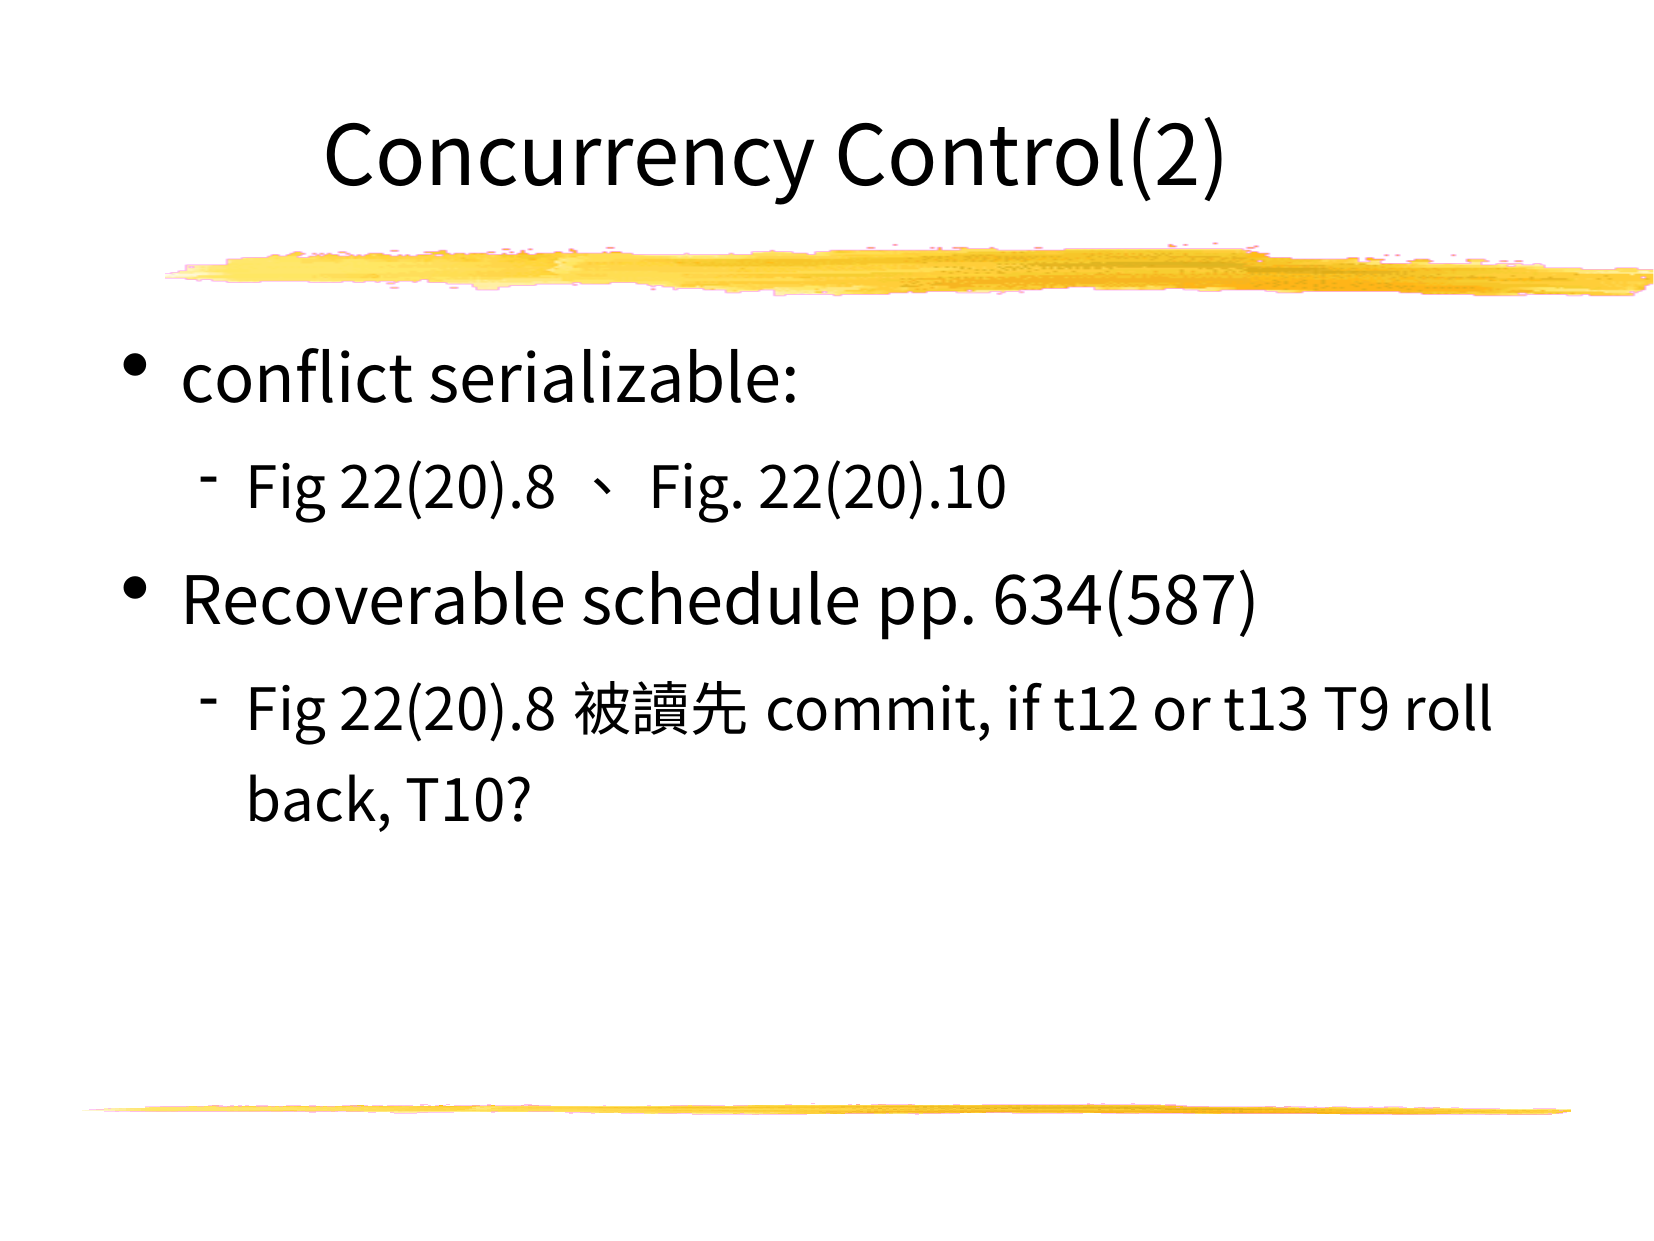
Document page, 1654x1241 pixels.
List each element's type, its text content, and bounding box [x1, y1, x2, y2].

title Concurrency Control(2) [73, 39, 1479, 249]
list conflict serializable: Fig 22(20).8、Fig. 22(20).10 Recoverable schedule pp. 634(587) Fig 22(20).8被讀先commit, if t12 or t13 T9 roll back, T10? [124, 316, 1530, 1061]
picture [165, 237, 1654, 308]
picture [82, 1102, 1571, 1117]
